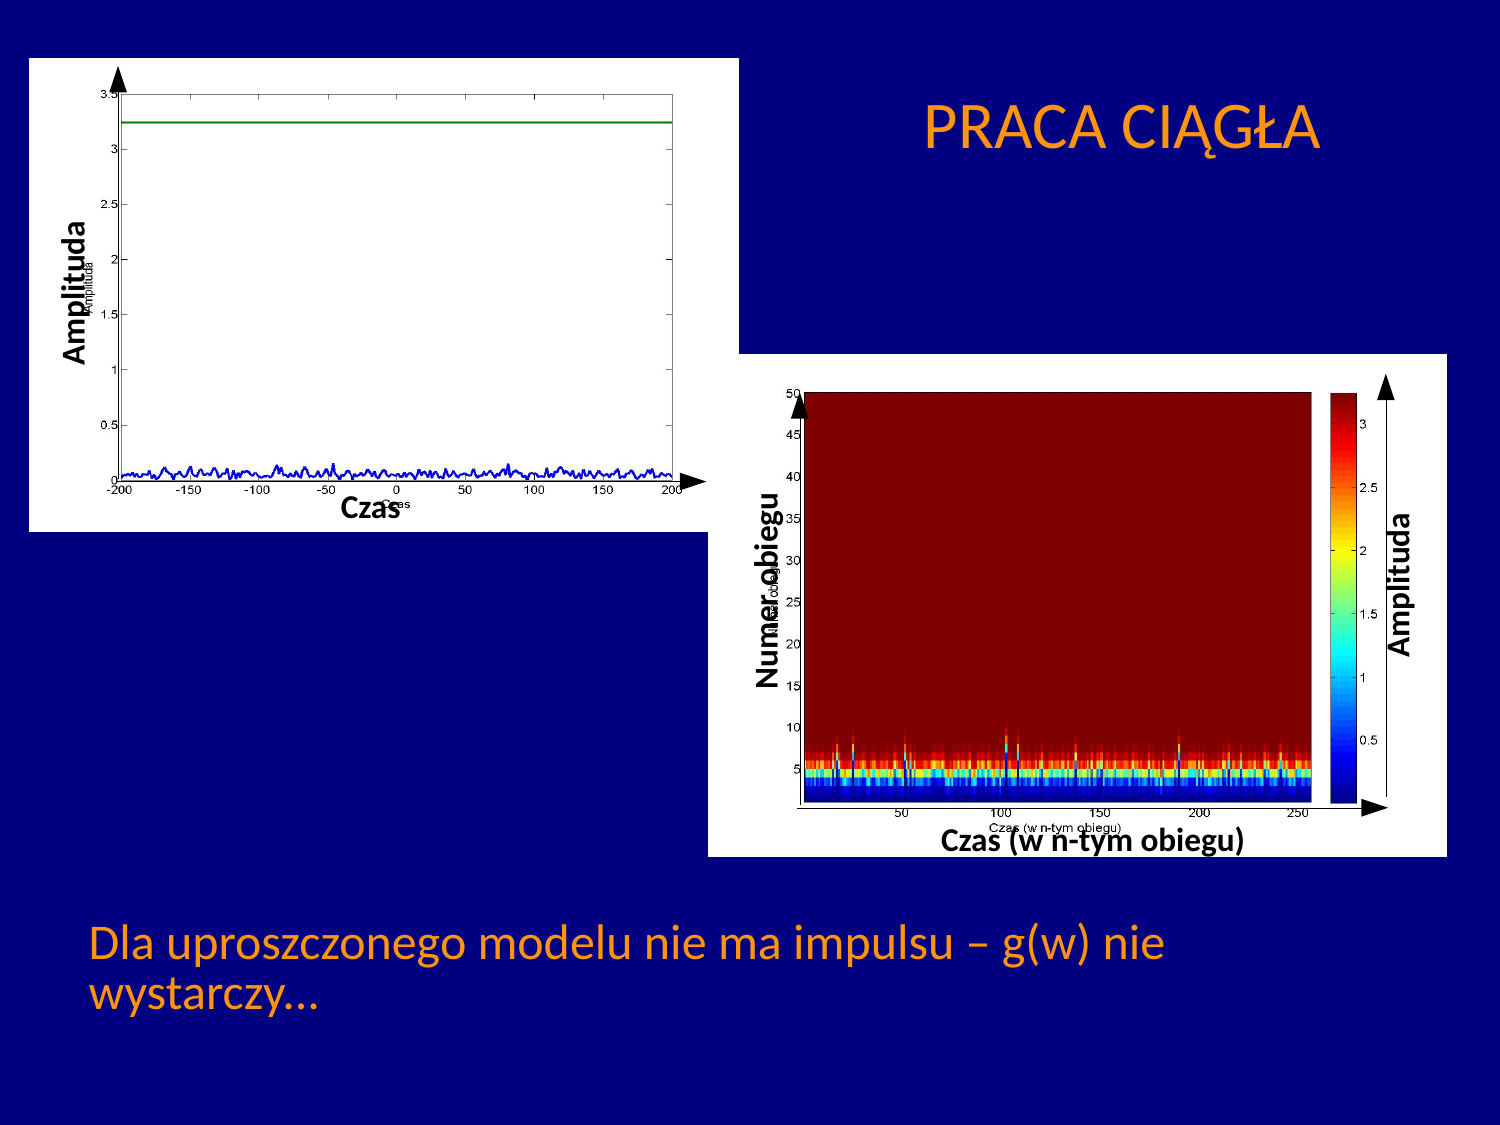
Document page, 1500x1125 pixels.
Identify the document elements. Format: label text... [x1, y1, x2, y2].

title Amplituda [27, 151, 125, 366]
title Dla uproszczonego modelu nie ma impulsu – g(w) nie wystarczy... [88, 910, 1364, 1034]
title Czas [340, 461, 555, 559]
title Numer obiegu [720, 475, 818, 690]
title Amplituda [1352, 443, 1450, 658]
picture [29, 58, 1447, 857]
title PRACA CIĄGŁA [923, 70, 1343, 194]
title Czas (w n-tym obiegu) [940, 794, 1271, 892]
